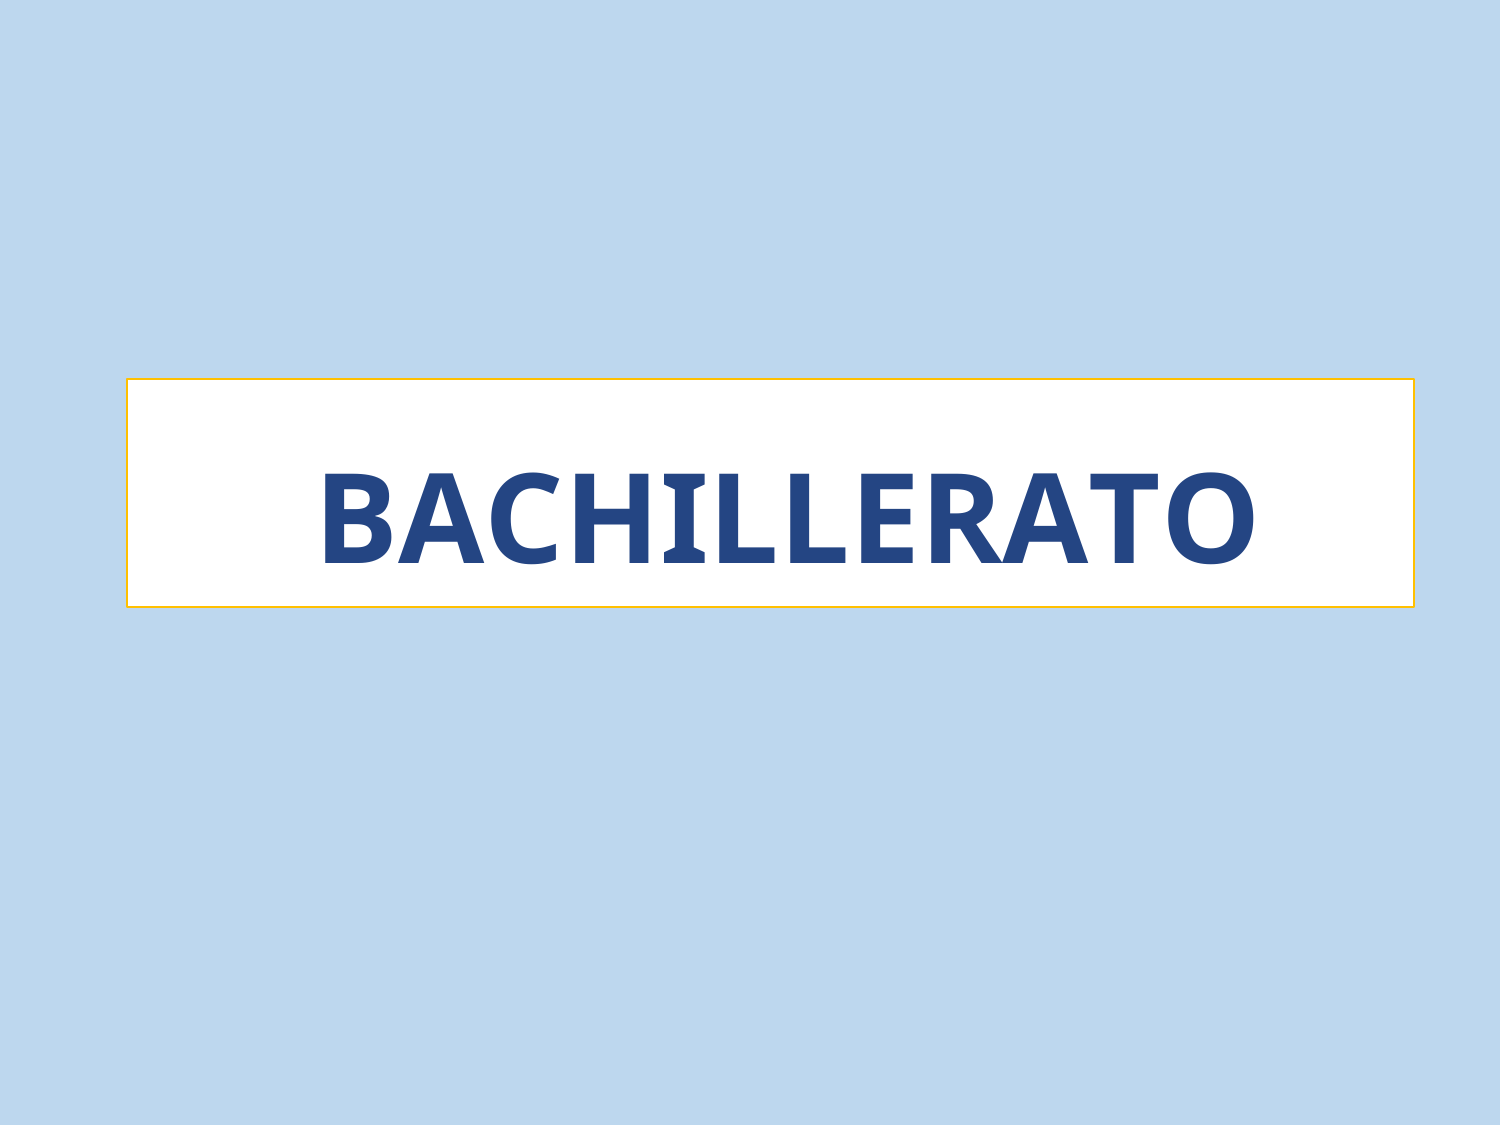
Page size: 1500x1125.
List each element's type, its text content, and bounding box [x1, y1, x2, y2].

text_box BACHILLERATO [127, 378, 1415, 607]
